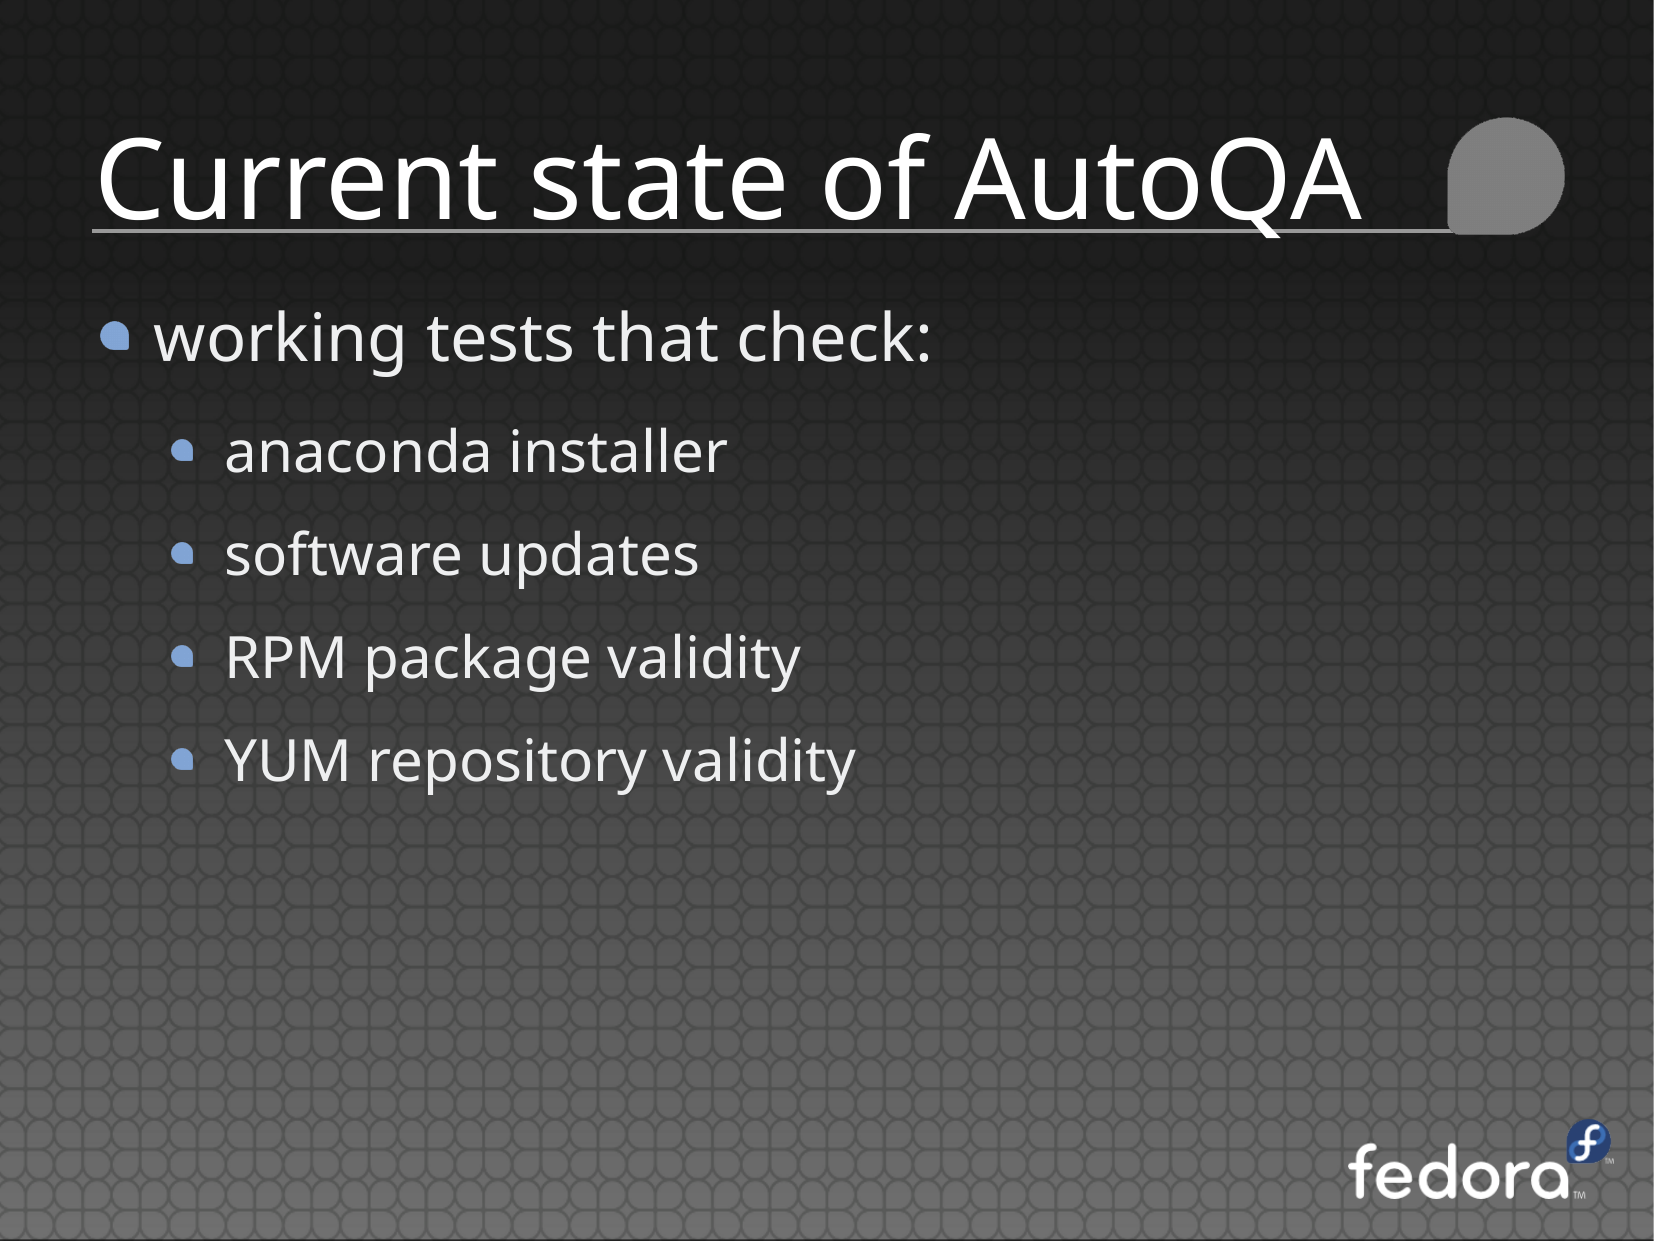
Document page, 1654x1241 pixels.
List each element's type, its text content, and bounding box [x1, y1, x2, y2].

title Current state of AutoQA [94, 100, 1426, 251]
picture [0, 0, 1654, 1241]
list working tests that check: anaconda installer software updates RPM package validity YUM repository validity [82, 290, 1571, 1094]
